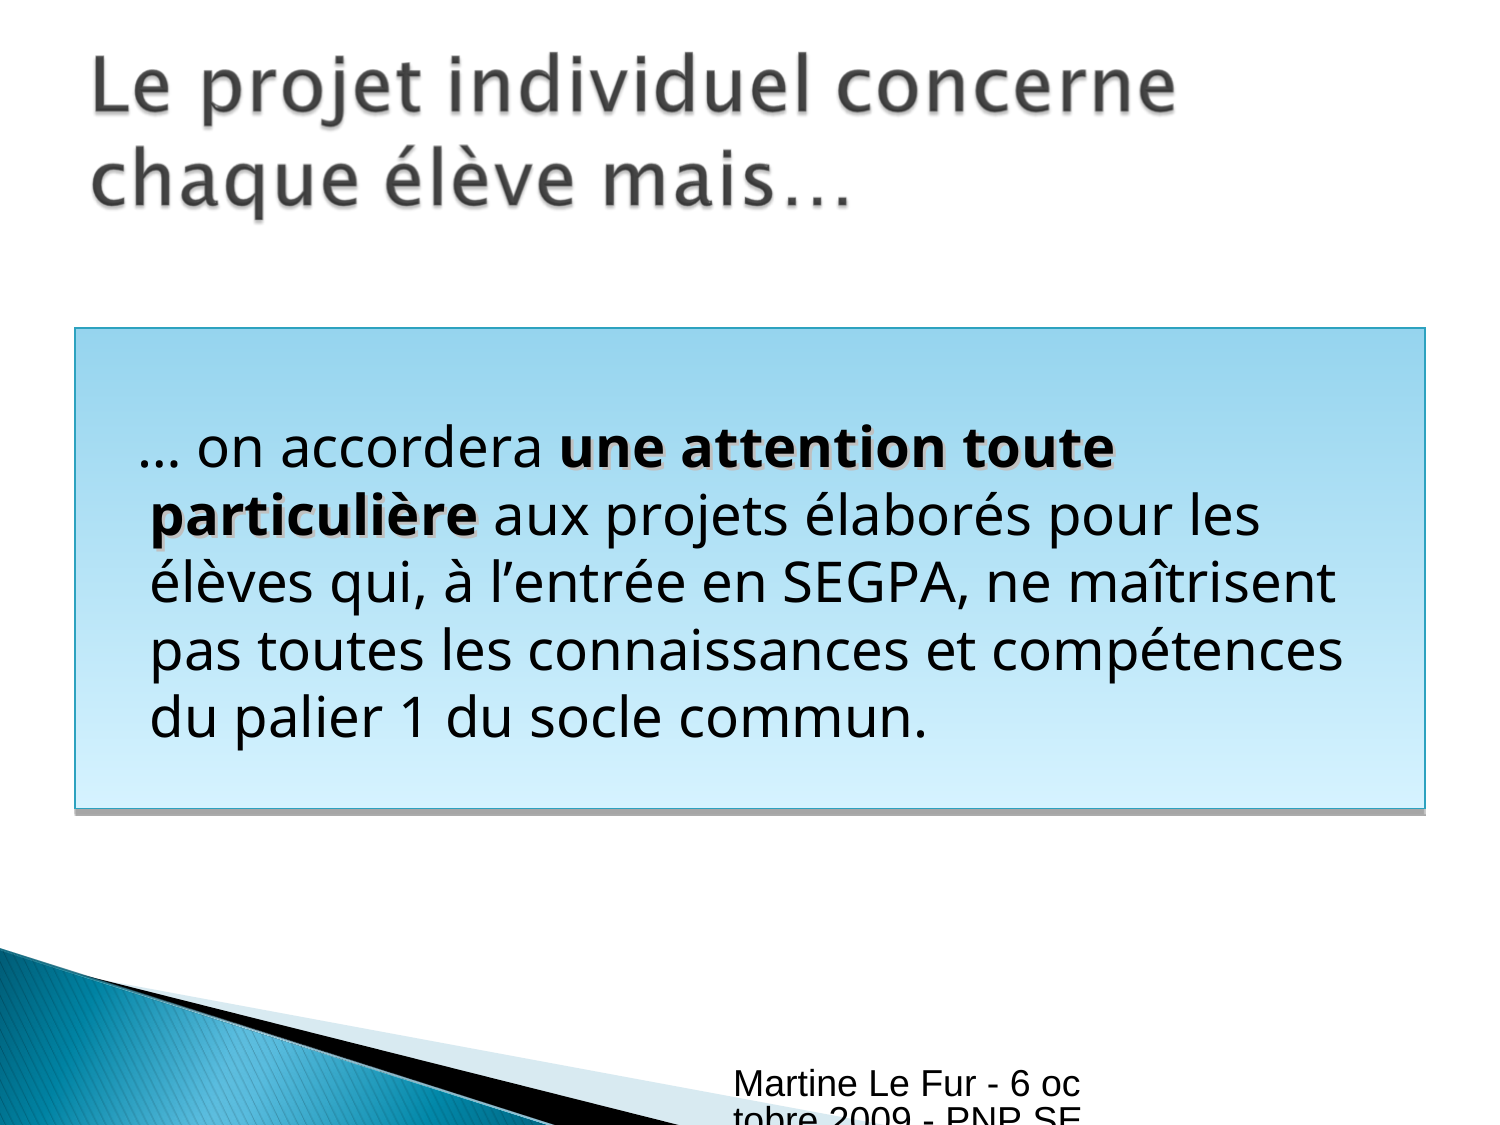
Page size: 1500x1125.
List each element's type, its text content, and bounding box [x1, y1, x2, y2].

text_box [36, 20, 1427, 241]
list … on accordera une attention toute particulière aux projets élaborés pour les élèves qui, à l’entrée en SEGPA, ne maîtrisent pas toutes les connaissances et compétences du palier 1 du socle commun. [75, 328, 1426, 809]
picture [0, 946, 559, 1125]
